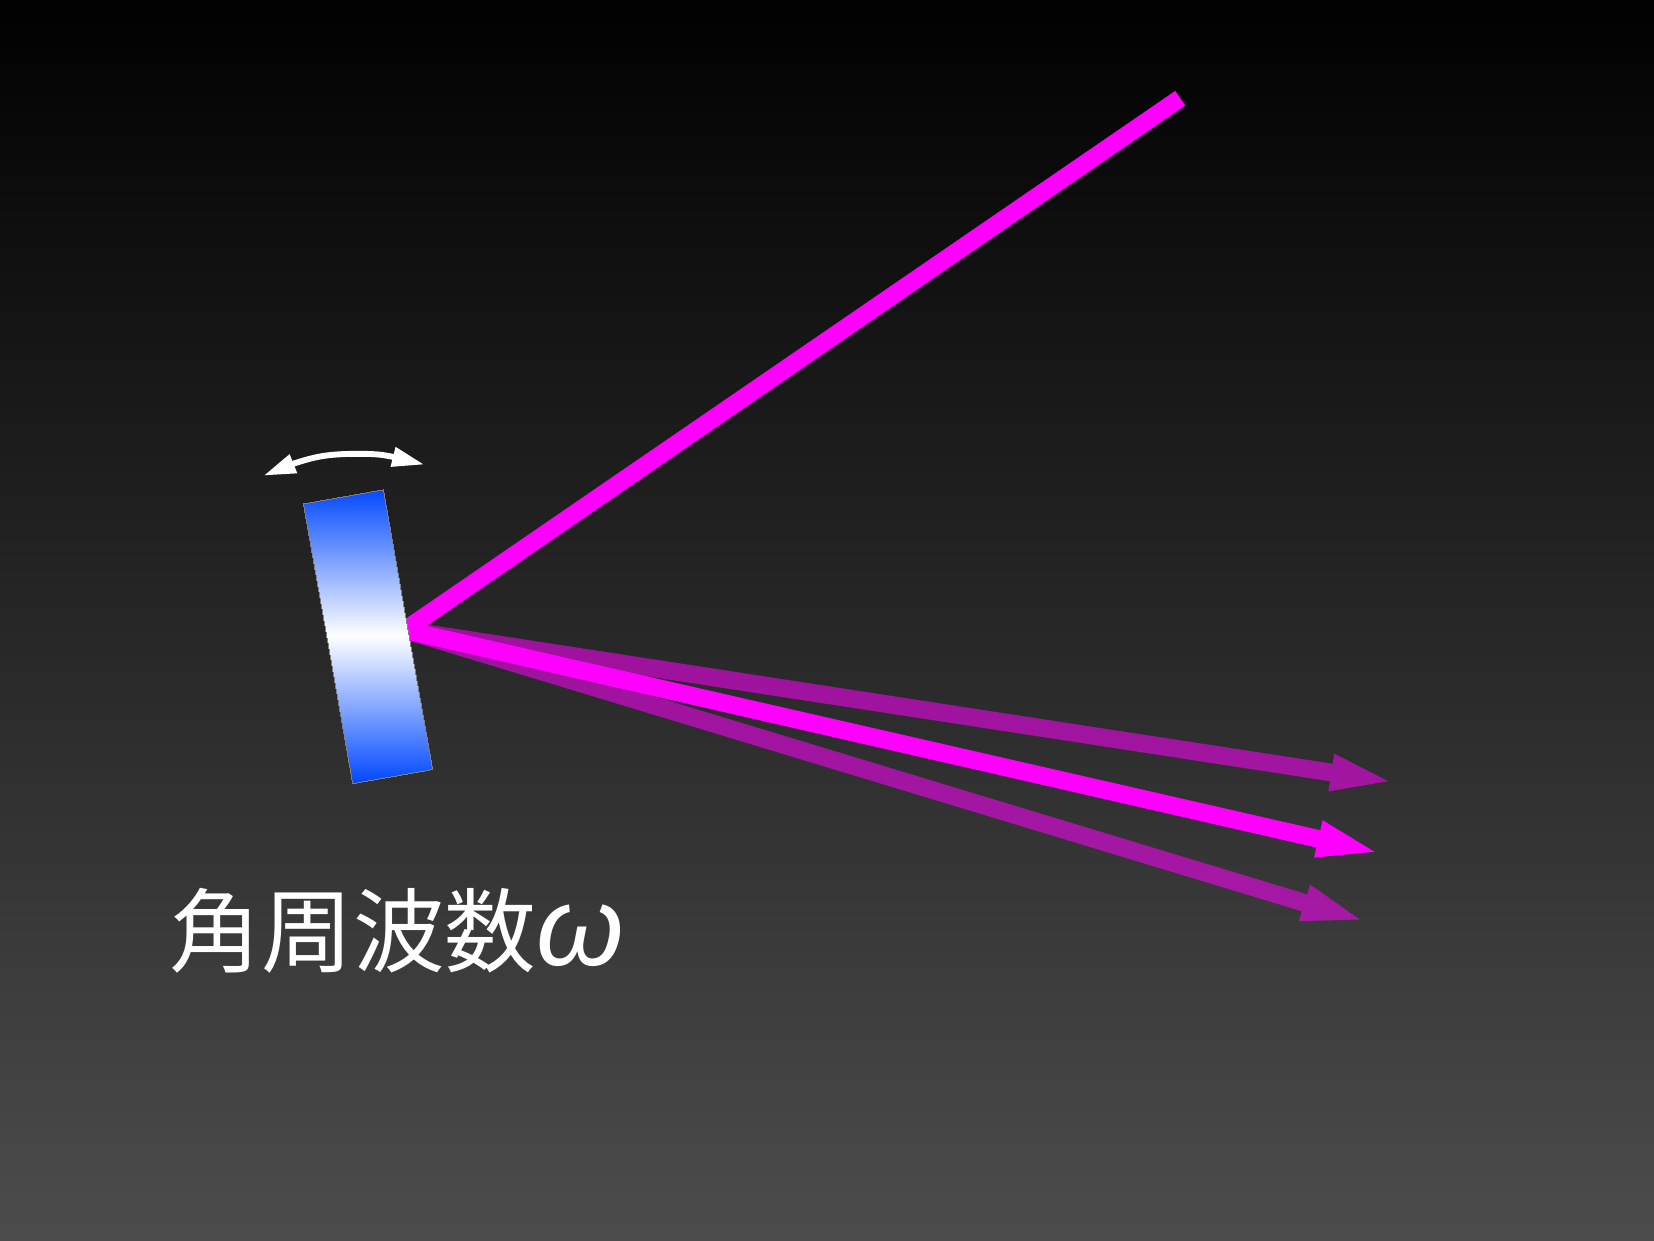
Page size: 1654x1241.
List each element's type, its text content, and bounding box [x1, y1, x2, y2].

text_box [303, 489, 433, 784]
text_box 角周波数ω [154, 851, 639, 993]
